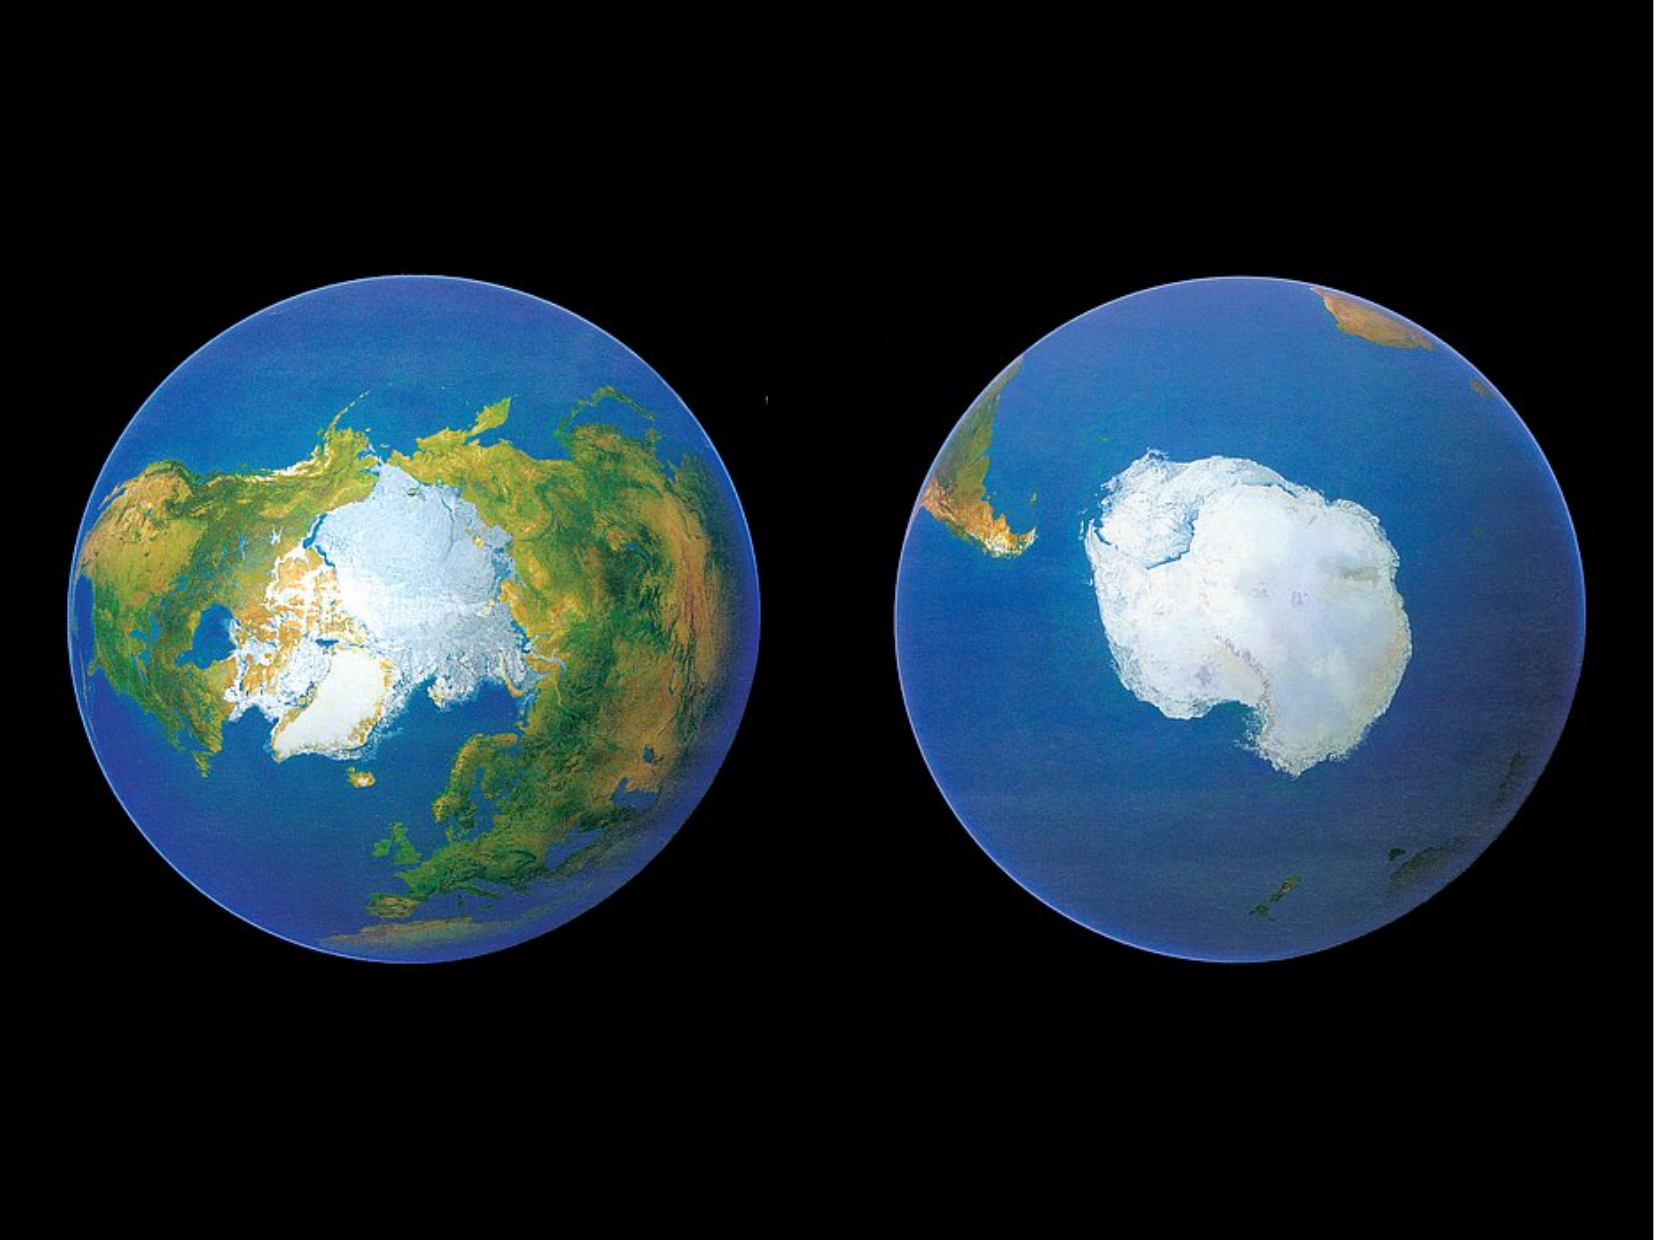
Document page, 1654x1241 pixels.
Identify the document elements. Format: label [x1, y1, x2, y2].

picture [885, 272, 1595, 975]
picture [59, 265, 768, 971]
